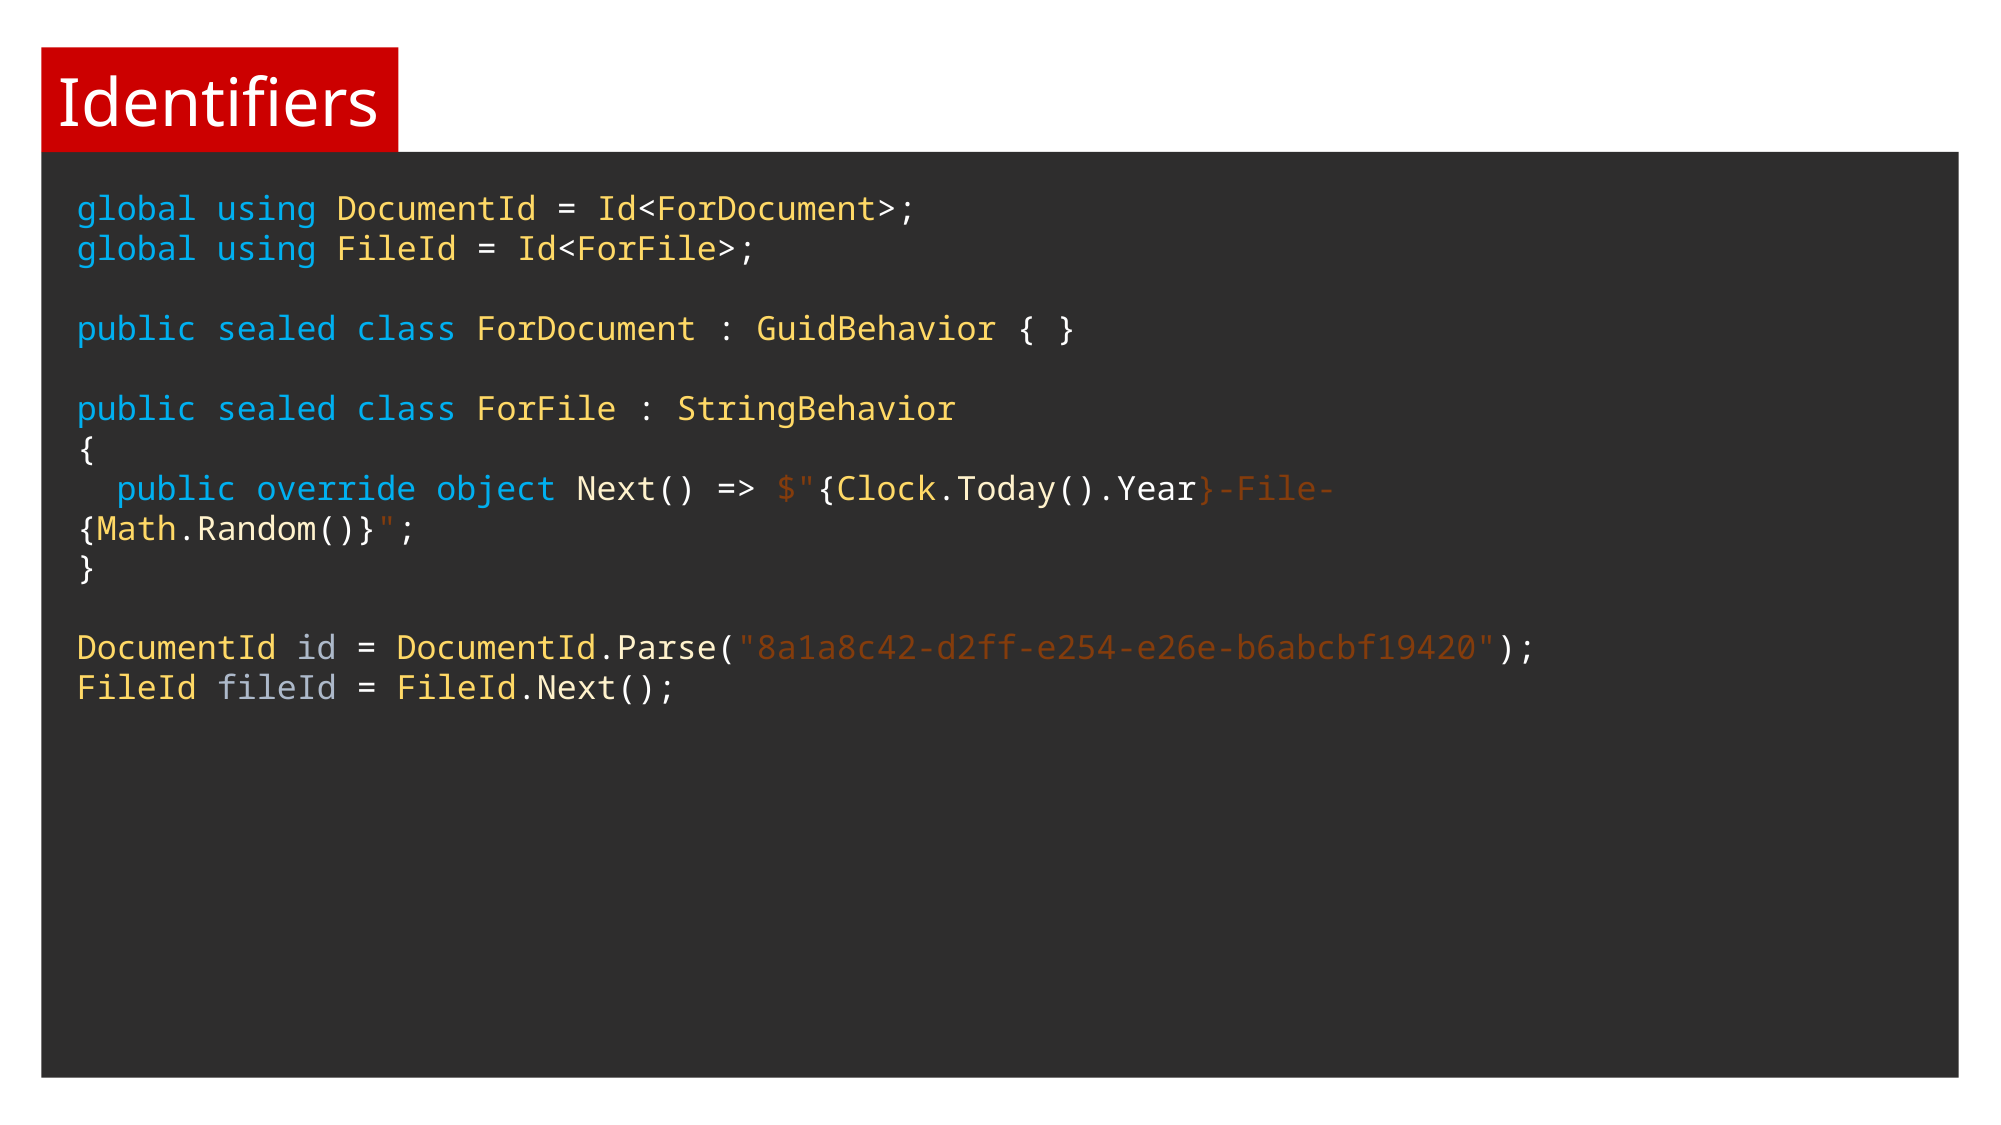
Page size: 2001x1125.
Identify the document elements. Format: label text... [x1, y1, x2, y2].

text_box [41, 152, 1959, 1078]
text_box Identifiers [41, 47, 384, 153]
text_box global using DocumentId = Id<ForDocument>; global using FileId = Id<ForFile>; public sealed class ForDocument : GuidBehavior { } public sealed class ForFile : StringBehavior { public override object Next() => $"{Clock.Today().Year}-File-{Math.Random()}"; } DocumentId id = DocumentId.Parse("8a1a8c42-d2ff-e254-e26e-b6abcbf19420"); FileId fileId = FileId.Next(); [41, 152, 1602, 719]
